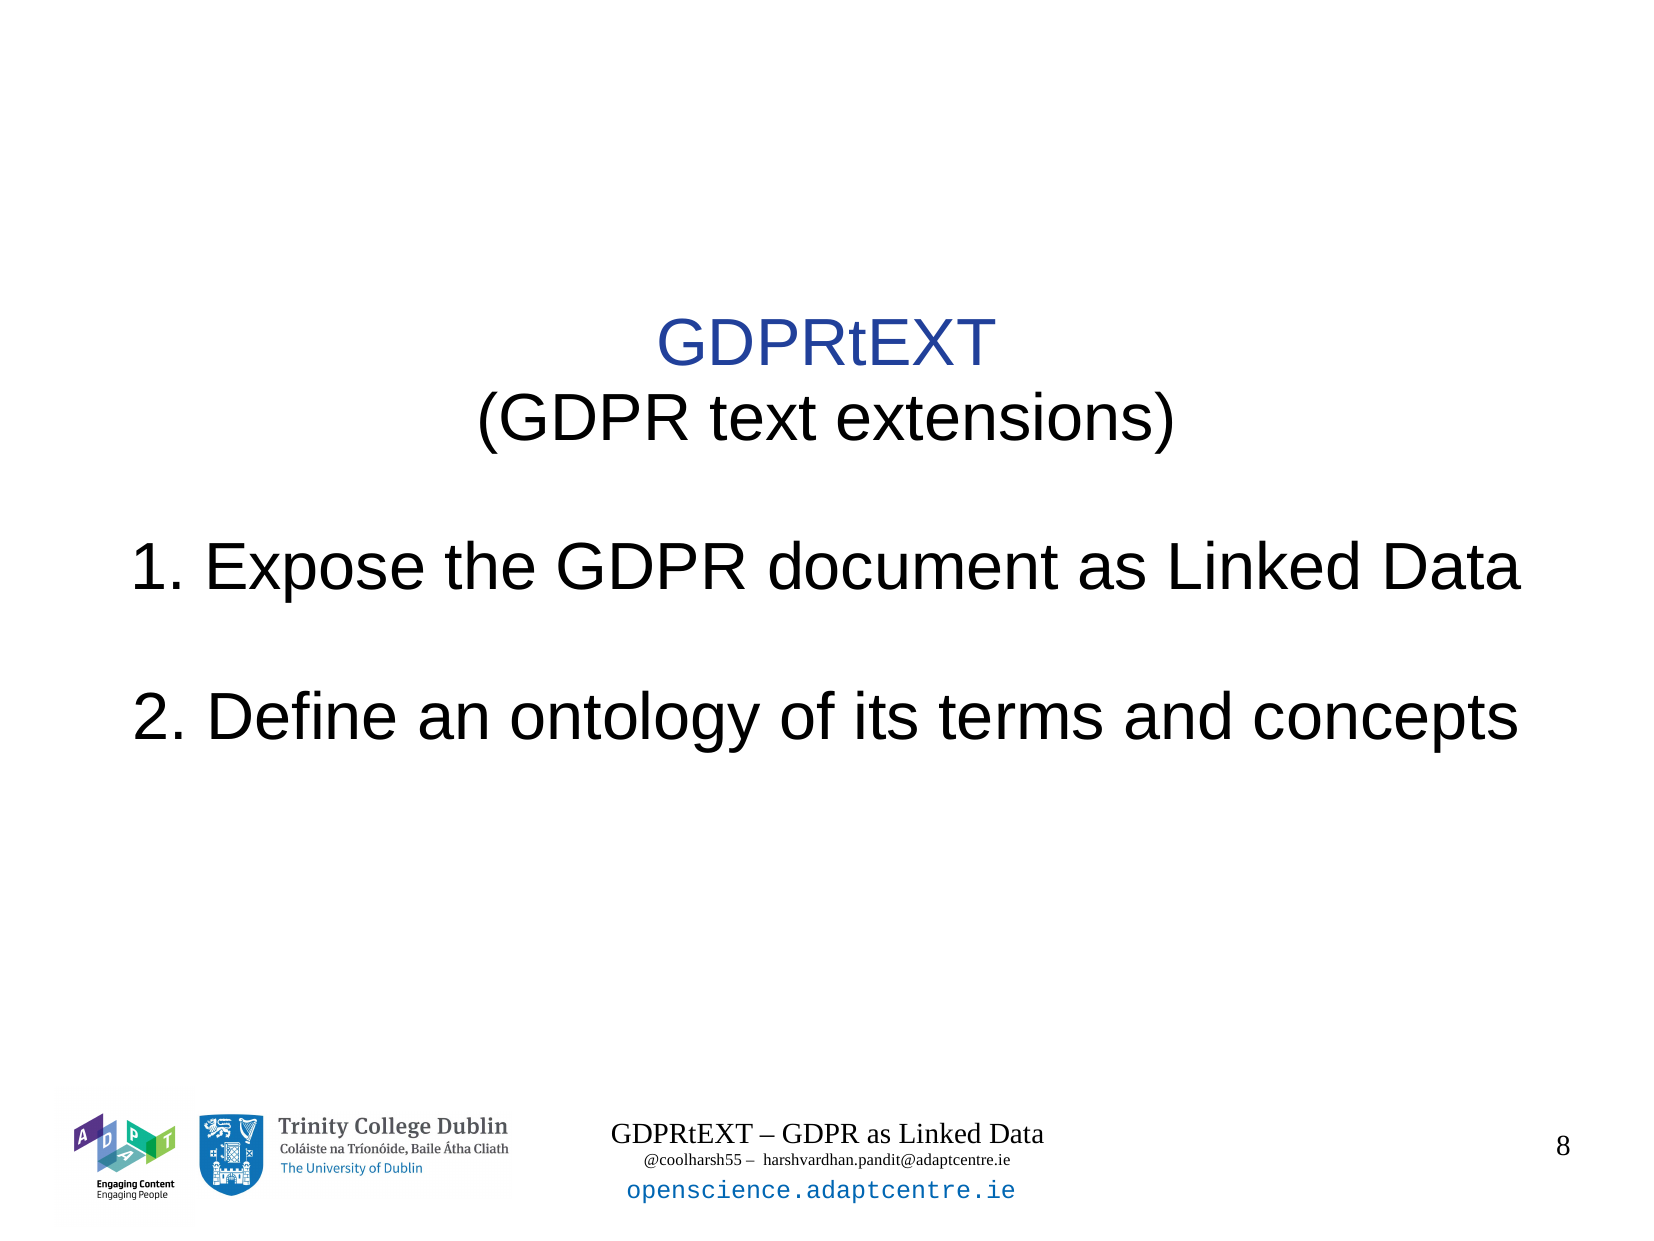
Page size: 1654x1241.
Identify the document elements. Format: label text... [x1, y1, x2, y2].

picture [54, 1086, 195, 1227]
subtitle GDPRtEXT (GDPR text extensions) 1. Expose the GDPR document as Linked Data 2. Define an ontology of its terms and concepts [82, 49, 1571, 1010]
picture [196, 1111, 512, 1199]
